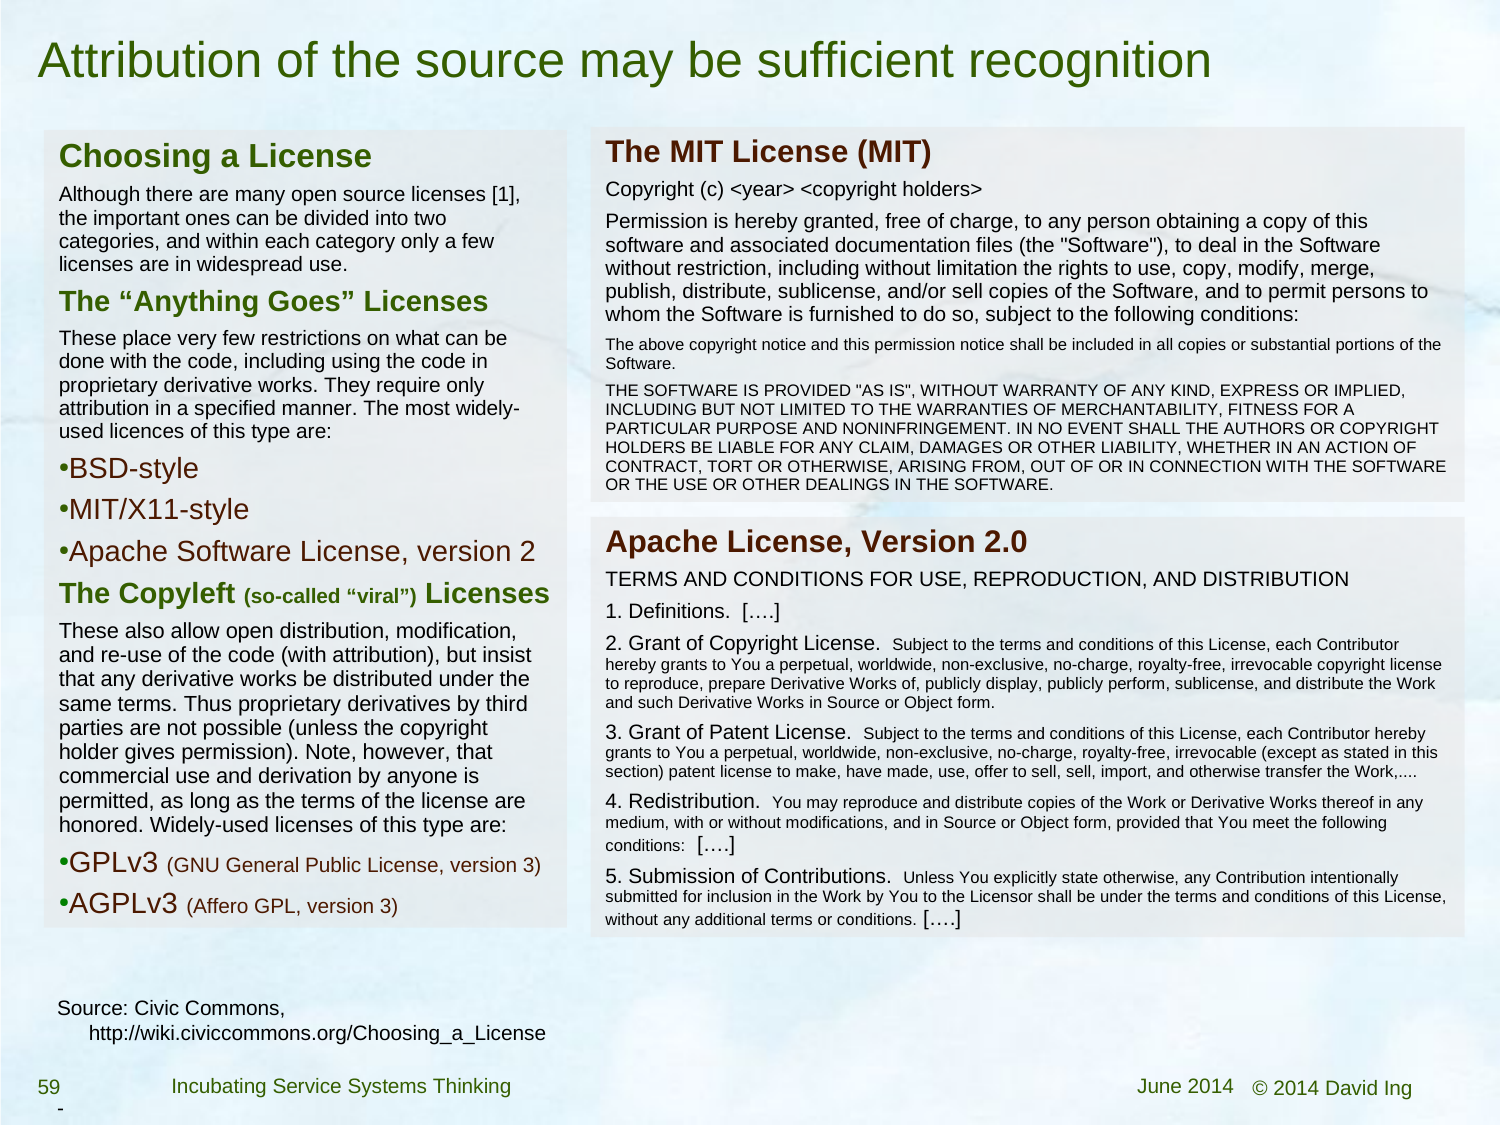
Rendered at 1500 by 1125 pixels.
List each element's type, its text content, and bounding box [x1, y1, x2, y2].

text_box Choosing a License Although there are many open source licenses [1], the important ones can be divided into two categories, and within each category only a few licenses are in widespread use. The “Anything Goes” Licenses These place very few restrictions on what can be done with the code, including using the code in proprietary derivative works. They require only attribution in a specified manner. The most widely-used licences of this type are: BSD-style MIT/X11-style Apache Software License, version 2 The Copyleft (so-called “viral”) Licenses These also allow open distribution, modification, and re-use of the code (with attribution), but insist that any derivative works be distributed under the same terms. Thus proprietary derivatives by third parties are not possible (unless the copyright holder gives permission). Note, however, that commercial use and derivation by anyone is permitted, as long as the terms of the license are honored. Widely-used licenses of this type are: GPLv3 (GNU General Public License, version 3) AGPLv3 (Affero GPL, version 3) [43, 129, 567, 928]
text_box The MIT License (MIT) Copyright (c) <year> <copyright holders> Permission is hereby granted, free of charge, to any person obtaining a copy of this software and associated documentation files (the "Software"), to deal in the Software without restriction, including without limitation the rights to use, copy, modify, merge, publish, distribute, sublicense, and/or sell copies of the Software, and to permit persons to whom the Software is furnished to do so, subject to the following conditions: The above copyright notice and this permission notice shall be included in all copies or substantial portions of the Software. THE SOFTWARE IS PROVIDED "AS IS", WITHOUT WARRANTY OF ANY KIND, EXPRESS OR IMPLIED, INCLUDING BUT NOT LIMITED TO THE WARRANTIES OF MERCHANTABILITY, FITNESS FOR A PARTICULAR PURPOSE AND NONINFRINGEMENT. IN NO EVENT SHALL THE AUTHORS OR COPYRIGHT HOLDERS BE LIABLE FOR ANY CLAIM, DAMAGES OR OTHER LIABILITY, WHETHER IN AN ACTION OF CONTRACT, TORT OR OTHERWISE, ARISING FROM, OUT OF OR IN CONNECTION WITH THE SOFTWARE OR THE USE OR OTHER DEALINGS IN THE SOFTWARE. [590, 126, 1465, 502]
text_box Apache License, Version 2.0 TERMS AND CONDITIONS FOR USE, REPRODUCTION, AND DISTRIBUTION 1. Definitions. [….] 2. Grant of Copyright License. Subject to the terms and conditions of this License, each Contributor hereby grants to You a perpetual, worldwide, non-exclusive, no-charge, royalty-free, irrevocable copyright license to reproduce, prepare Derivative Works of, publicly display, publicly perform, sublicense, and distribute the Work and such Derivative Works in Source or Object form. 3. Grant of Patent License. Subject to the terms and conditions of this License, each Contributor hereby grants to You a perpetual, worldwide, non-exclusive, no-charge, royalty-free, irrevocable (except as stated in this section) patent license to make, have made, use, offer to sell, sell, import, and otherwise transfer the Work,.... 4. Redistribution. You may reproduce and distribute copies of the Work or Derivative Works thereof in any medium, with or without modifications, and in Source or Object form, provided that You meet the following conditions: [….] 5. Submission of Contributions. Unless You explicitly state otherwise, any Contribution intentionally submitted for inclusion in the Work by You to the Licensor shall be under the terms and conditions of this License, without any additional terms or conditions. [….] [590, 516, 1465, 938]
title Attribution of the source may be sufficient recognition [37, 37, 1463, 152]
picture [0, 0, 1500, 1125]
text_box Source: Civic Commons, http://wiki.civiccommons.org/Choosing_a_License - [41, 986, 579, 1052]
